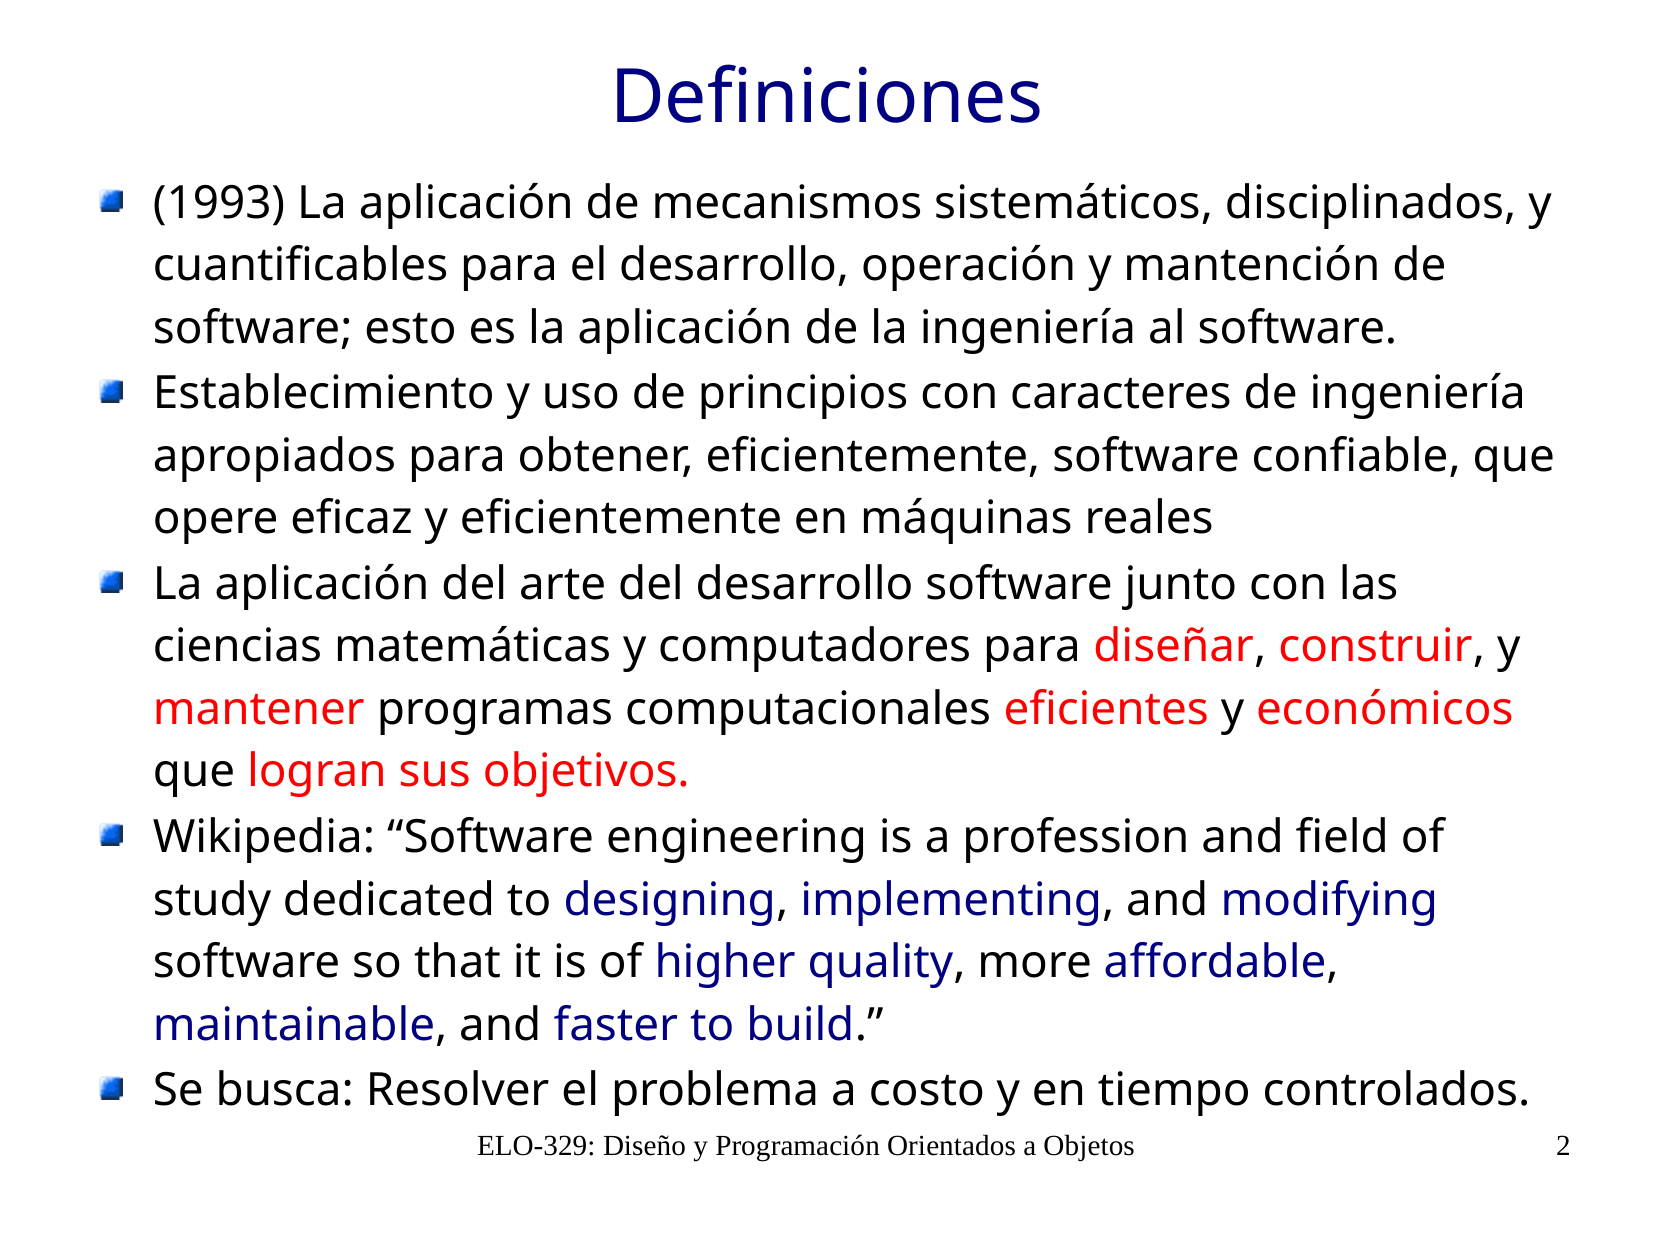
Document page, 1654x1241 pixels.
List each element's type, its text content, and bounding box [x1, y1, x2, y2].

title Definiciones [82, 43, 1571, 145]
list (1993) La aplicación de mecanismos sistemáticos, disciplinados, y cuantificables para el desarrollo, operación y mantención de software; esto es la aplicación de la ingeniería al software. Establecimiento y uso de principios con caracteres de ingeniería apropiados para obtener, eficientemente, software confiable, que opere eficaz y eficientemente en máquinas reales La aplicación del arte del desarrollo software junto con las ciencias matemáticas y computadores para diseñar, construir, y mantener programas computacionales eficientes y económicos que logran sus objetivos. Wikipedia: “Software engineering is a profession and field of study dedicated to designing, implementing, and modifying software so that it is of higher quality, more affordable, maintainable, and faster to build.” Se busca: Resolver el problema a costo y en tiempo controlados. [81, 169, 1573, 1097]
